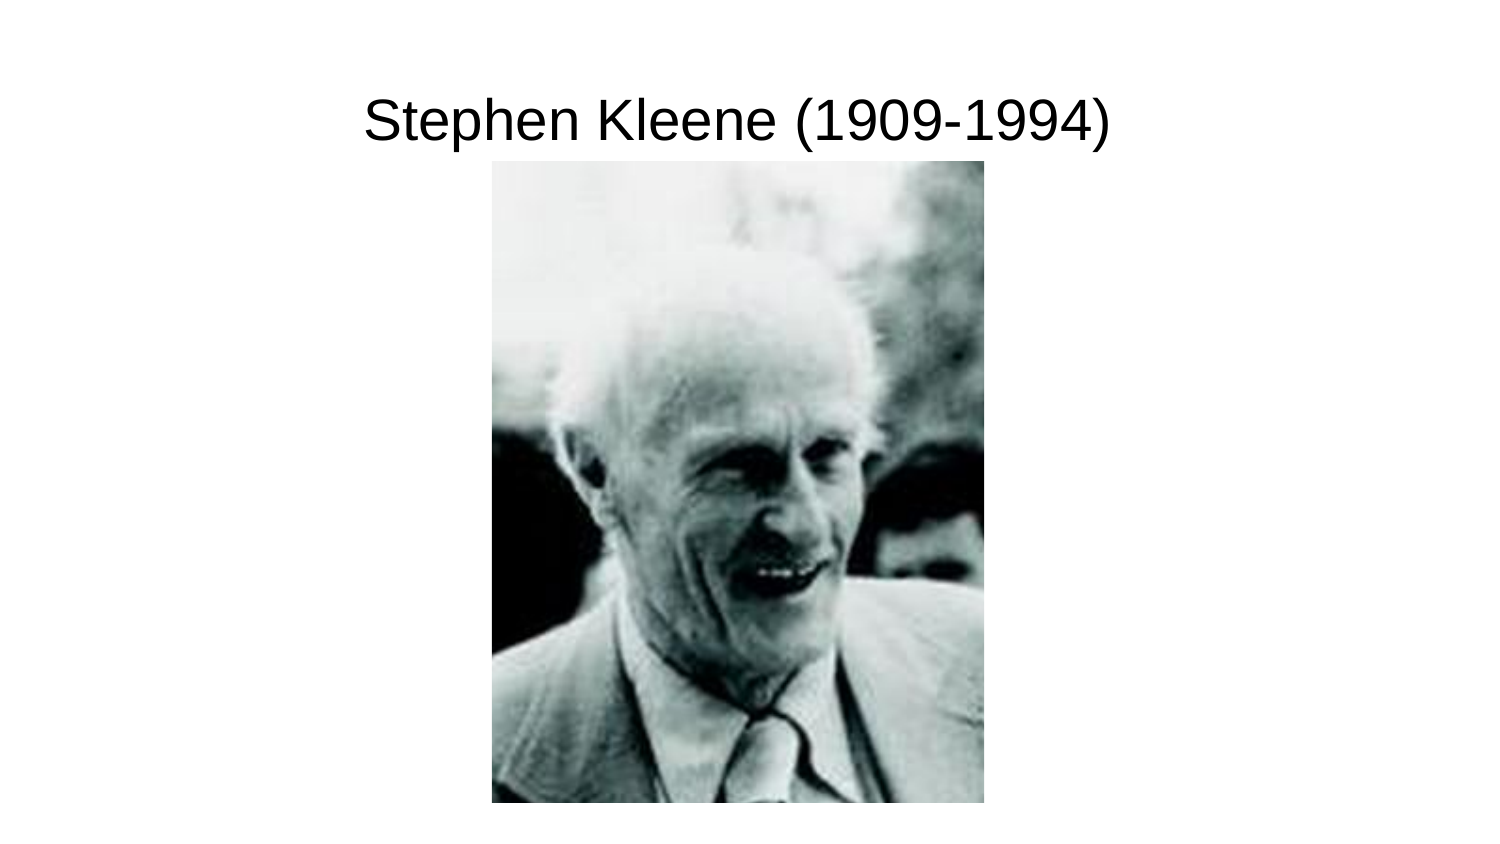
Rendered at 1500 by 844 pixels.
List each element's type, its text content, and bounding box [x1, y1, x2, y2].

picture [491, 161, 985, 803]
title Stephen Kleene (1909-1994) [348, 67, 1152, 162]
